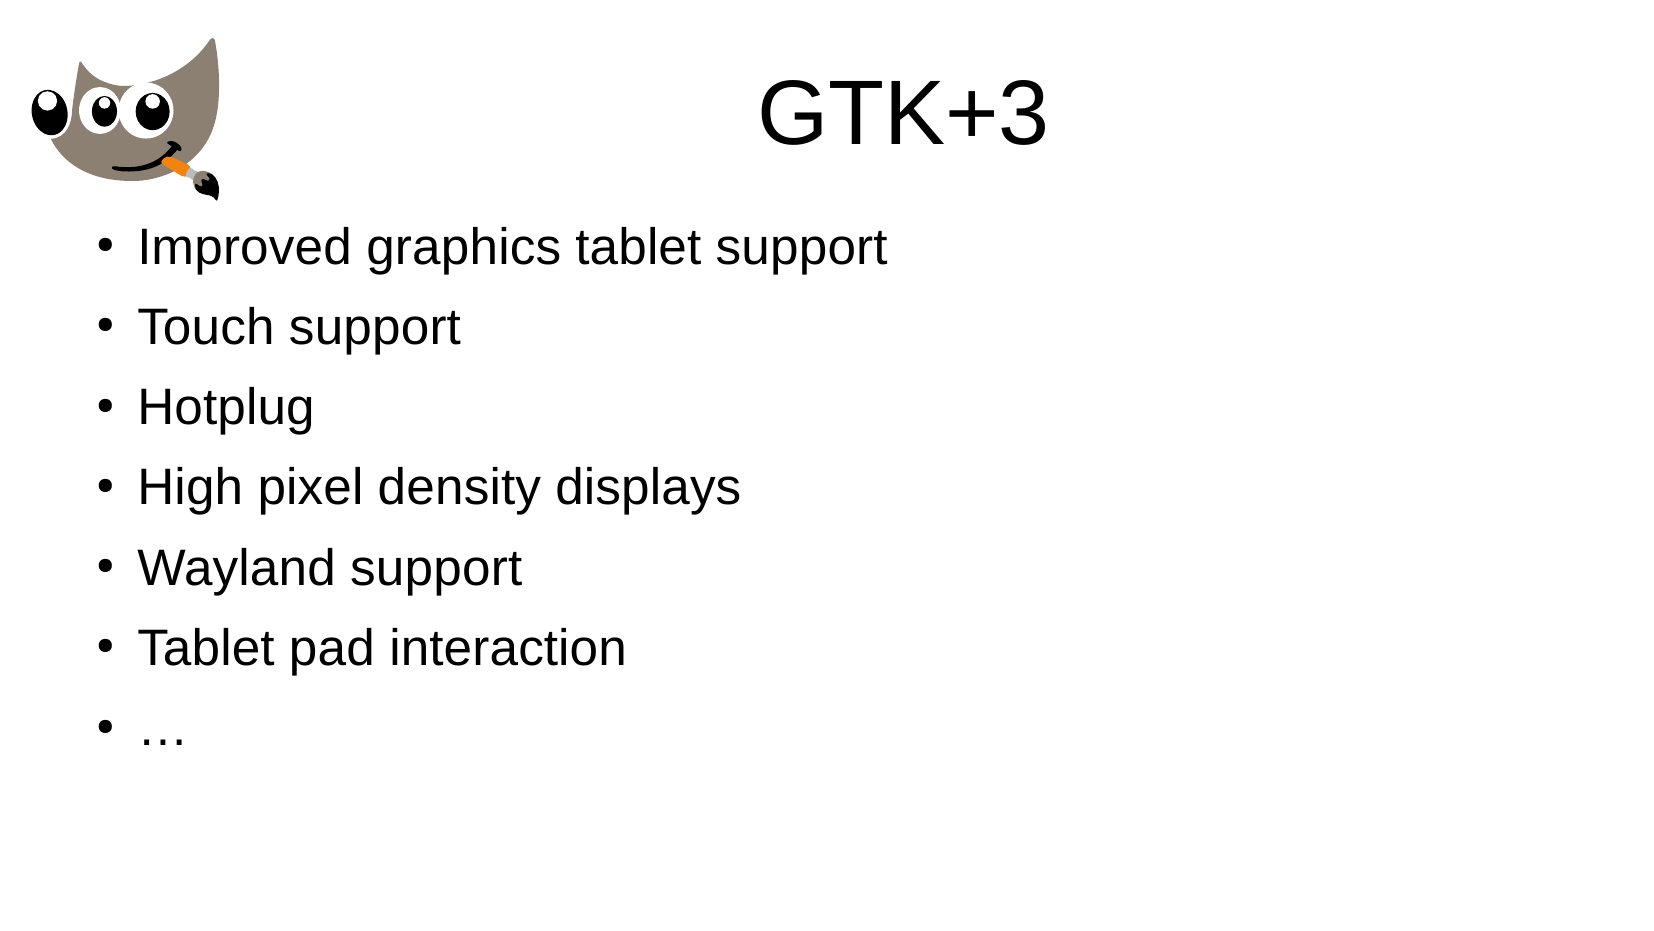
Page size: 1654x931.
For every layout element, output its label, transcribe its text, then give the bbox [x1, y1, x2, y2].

list Improved graphics tablet support Touch support Hotplug High pixel density displays Wayland support Tablet pad interaction … [82, 217, 1571, 758]
title GTK+3 [232, 37, 1576, 188]
